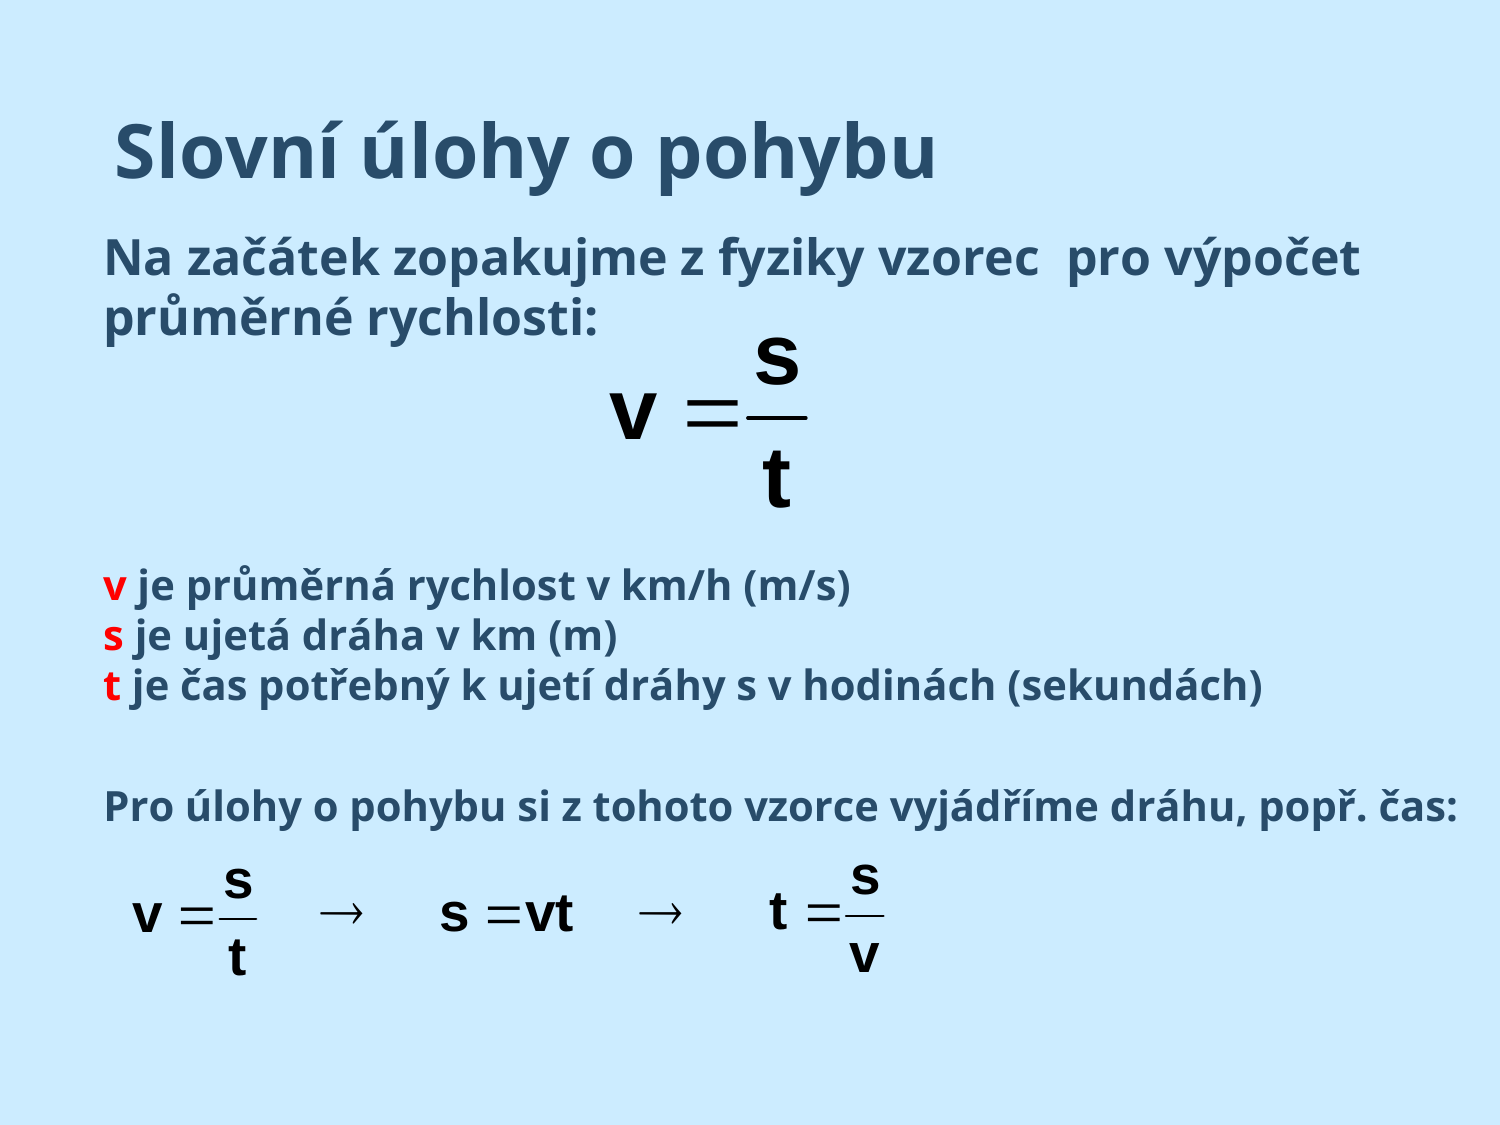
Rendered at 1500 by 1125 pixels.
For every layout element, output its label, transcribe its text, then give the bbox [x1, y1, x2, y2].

chart [430, 881, 587, 946]
chart [761, 842, 895, 985]
text_box v je průměrná rychlost v km/h (m/s) s je ujetá dráha v km (m) t je čas potřebný k ujetí dráhy s v hodinách (sekundách) [88, 515, 1413, 753]
chart [312, 893, 382, 944]
text_box Na začátek zopakujme z fyziky vzorec pro výpočet průměrné rychlosti: [88, 208, 1436, 362]
chart [596, 302, 821, 527]
chart [123, 846, 266, 988]
text_box Pro úlohy o pohybu si z tohoto vzorce vyjádříme dráhu, popř. čas: [88, 763, 1424, 847]
text_box Slovní úlohy o pohybu [100, 78, 1447, 220]
chart [631, 893, 701, 944]
